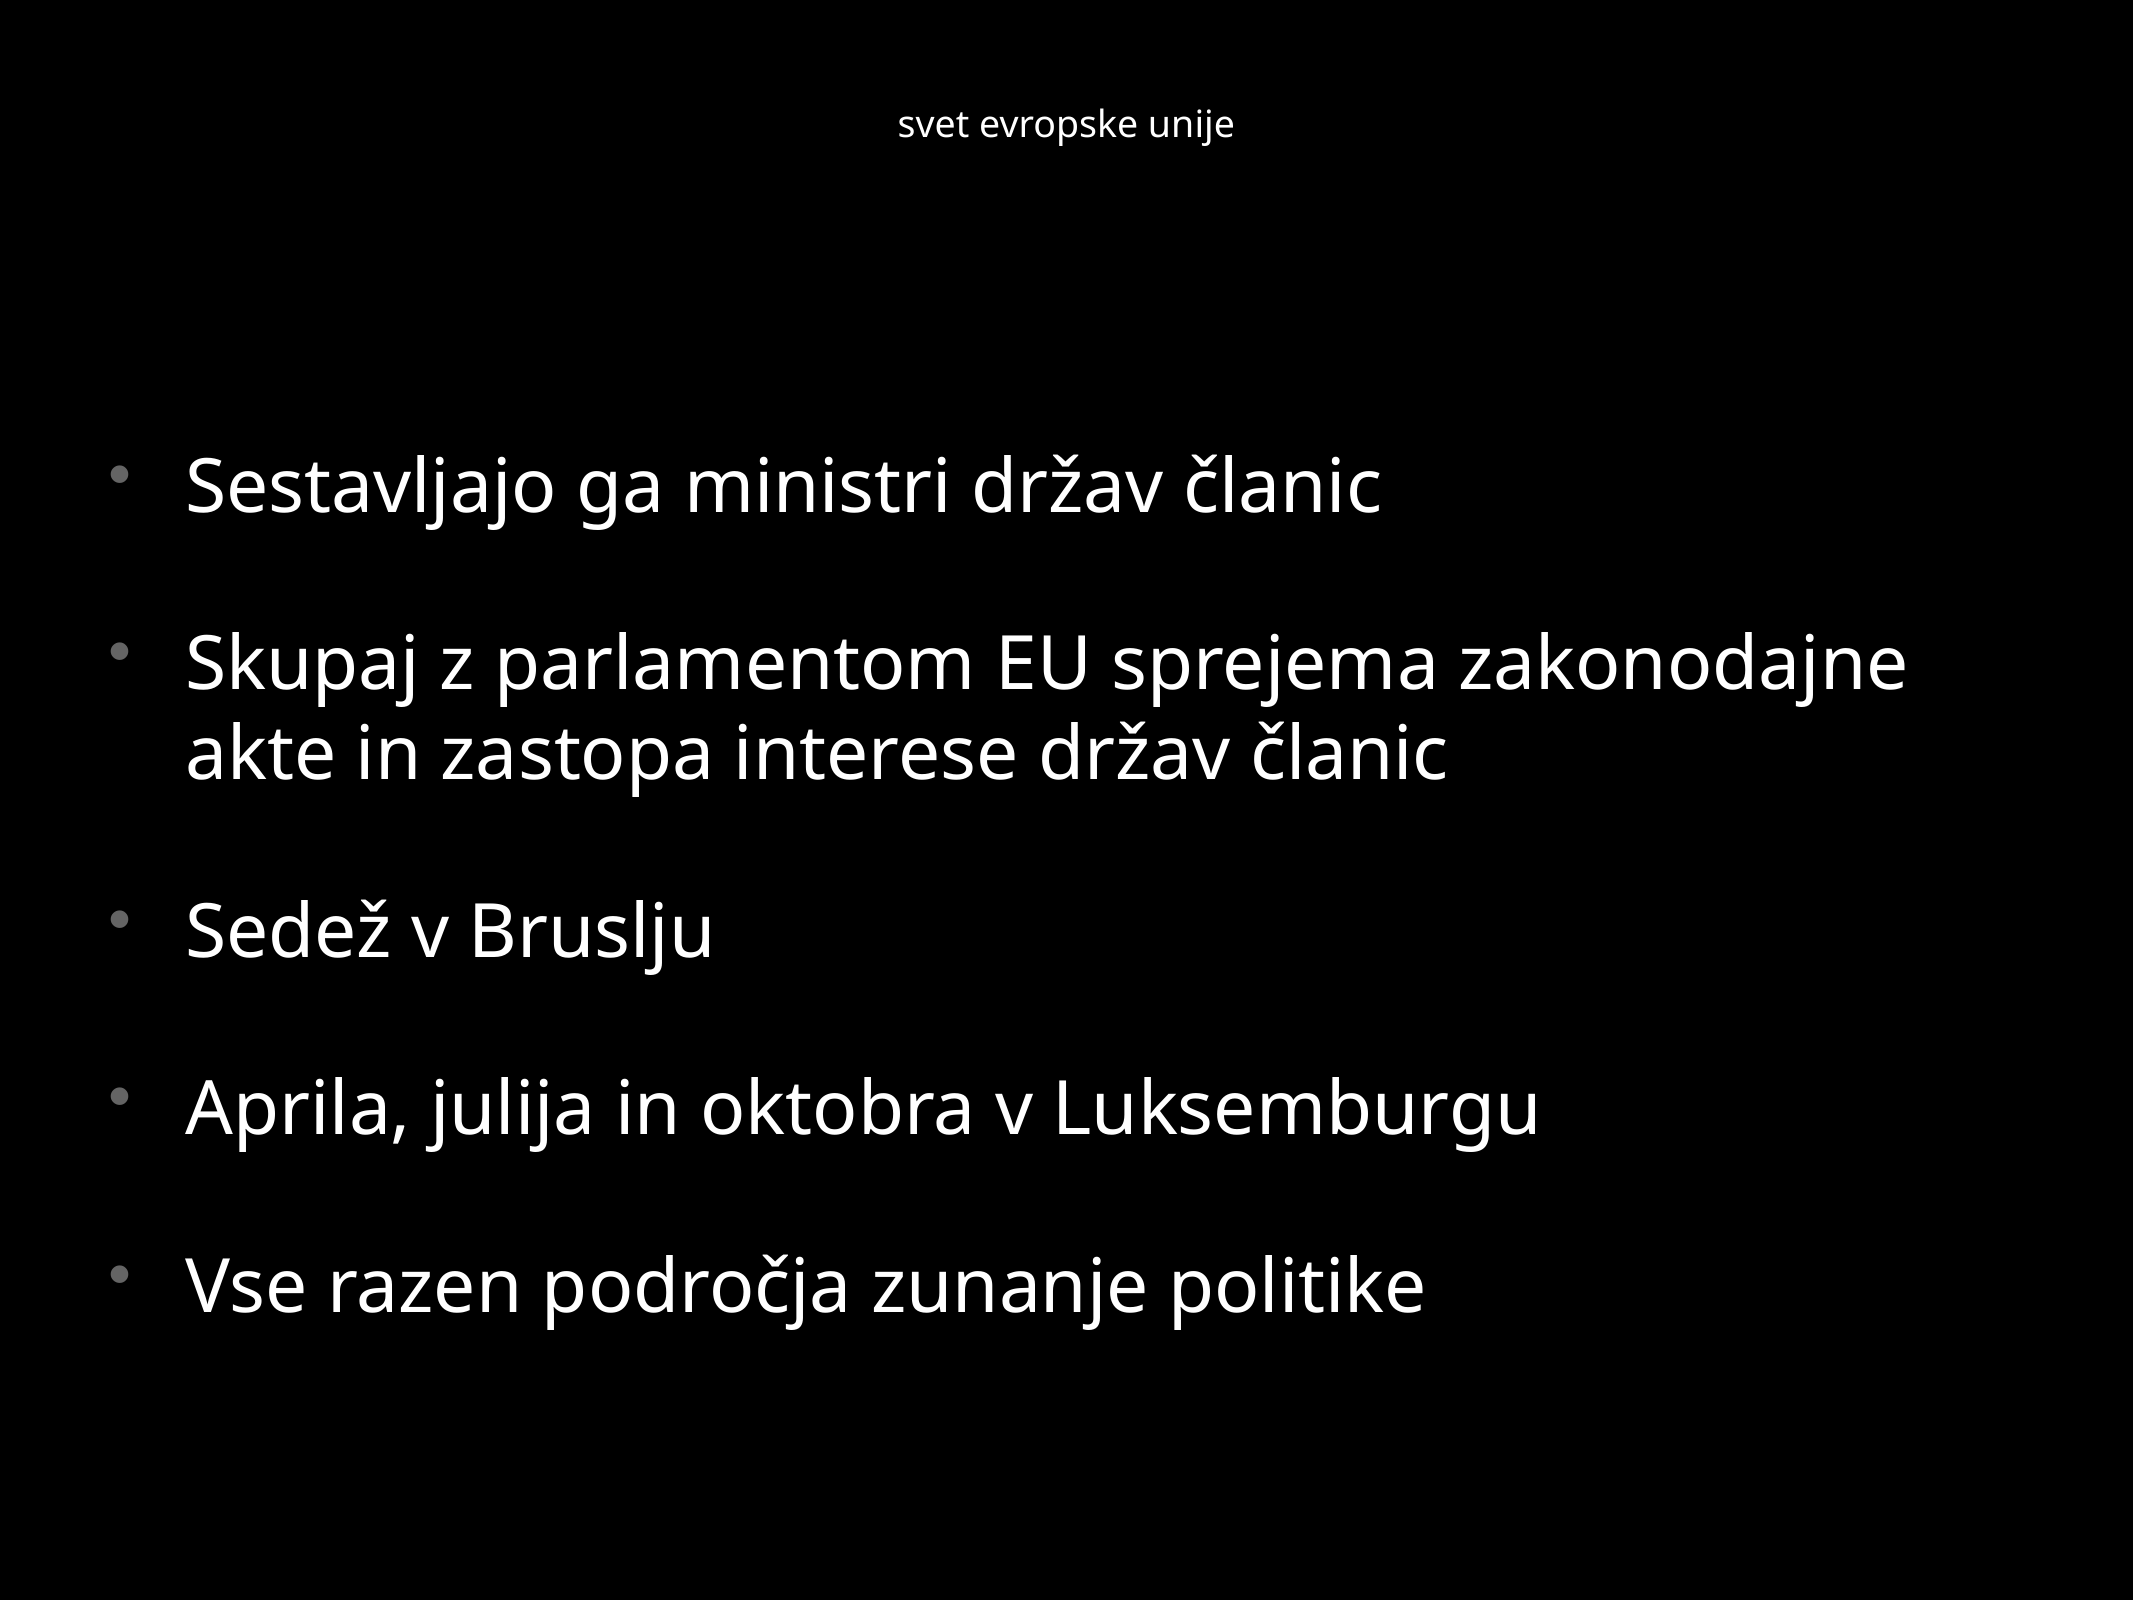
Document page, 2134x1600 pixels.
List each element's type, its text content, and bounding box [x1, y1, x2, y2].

title svet evropske unije [108, 99, 2025, 331]
list Sestavljajo ga ministri držav članic Skupaj z parlamentom EU sprejema zakonodajne akte in zastopa interese držav članic Sedež v Bruslju Aprila, julija in oktobra v Luksemburgu Vse razen področja zunanje politike [108, 331, 2025, 1434]
